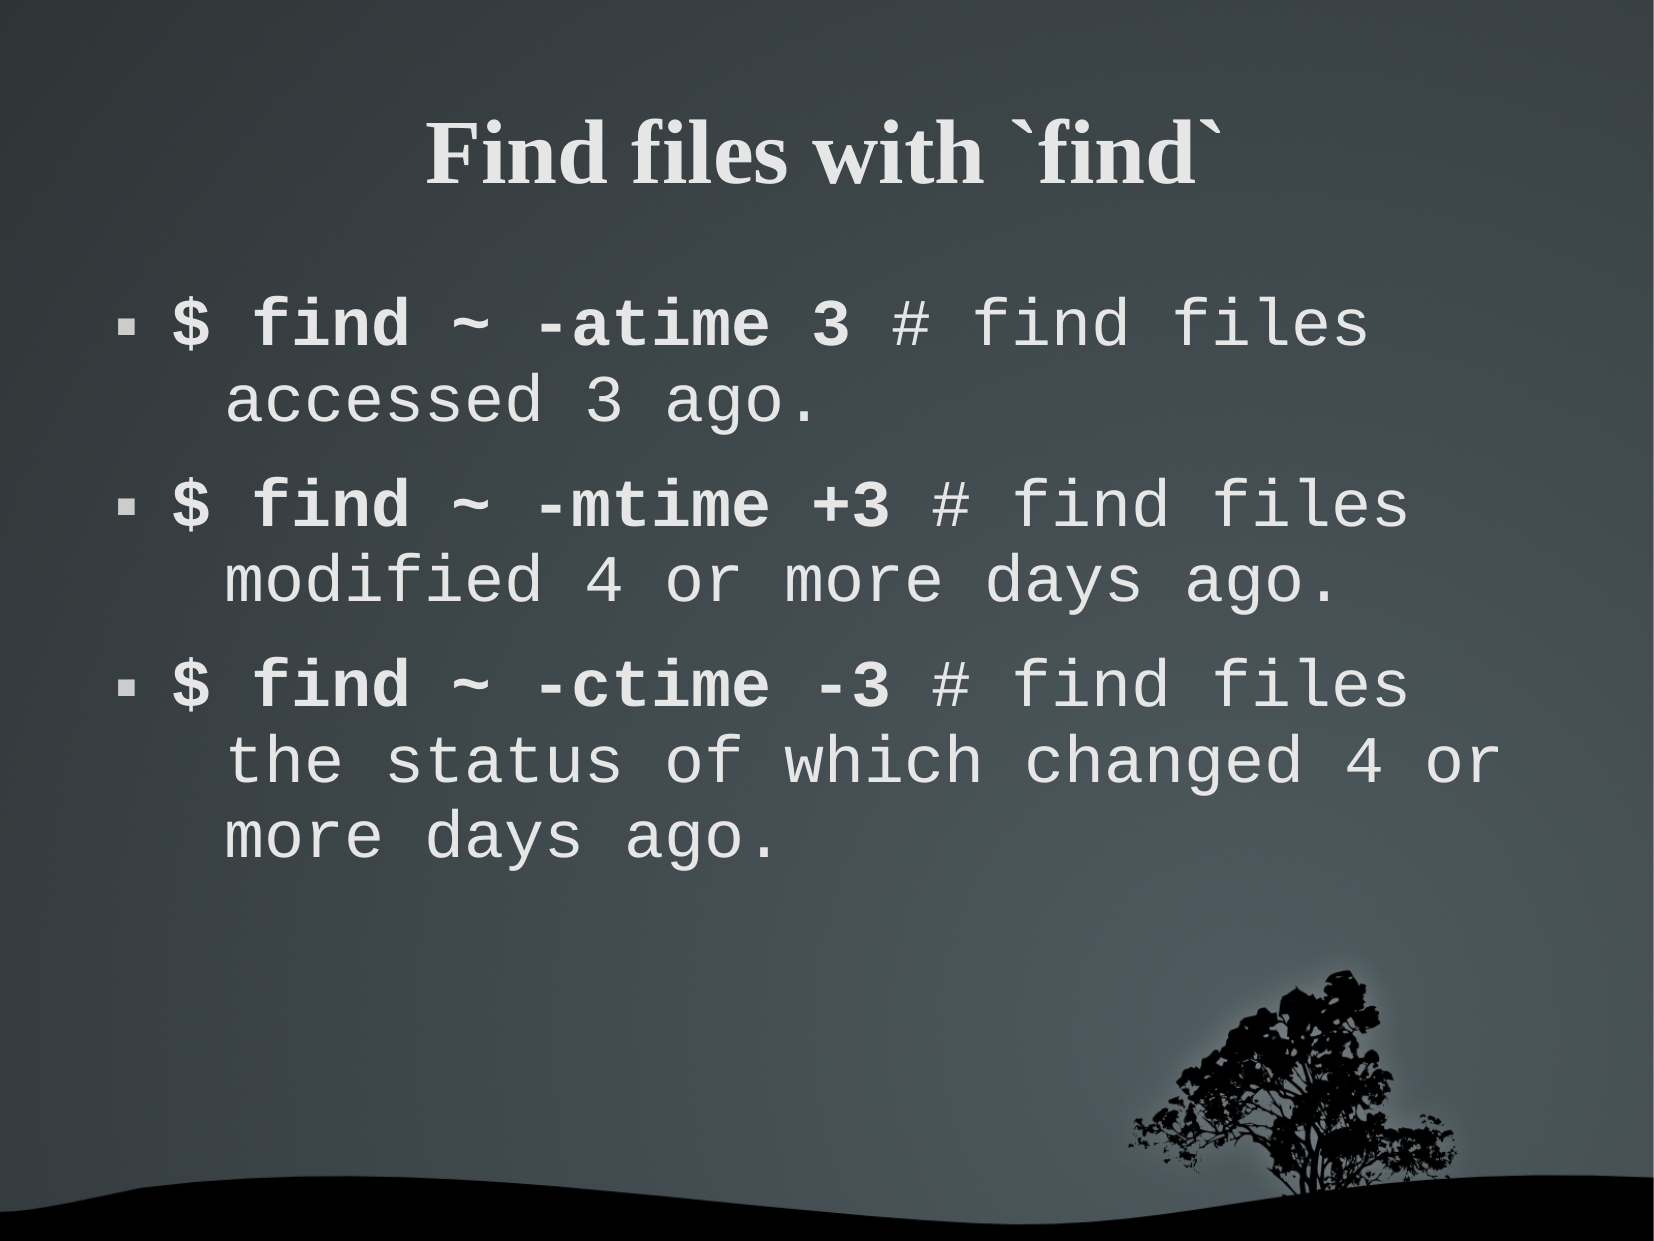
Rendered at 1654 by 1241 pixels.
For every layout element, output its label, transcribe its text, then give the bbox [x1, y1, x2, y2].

picture [0, 0, 1654, 1241]
list $ find ~ -atime 3 # find files accessed 3 ago. $ find ~ -mtime +3 # find files modified 4 or more days ago. $ find ~ -ctime -3 # find files the status of which changed 4 or more days ago. [82, 290, 1571, 1109]
title Find files with `find` [82, 33, 1571, 273]
